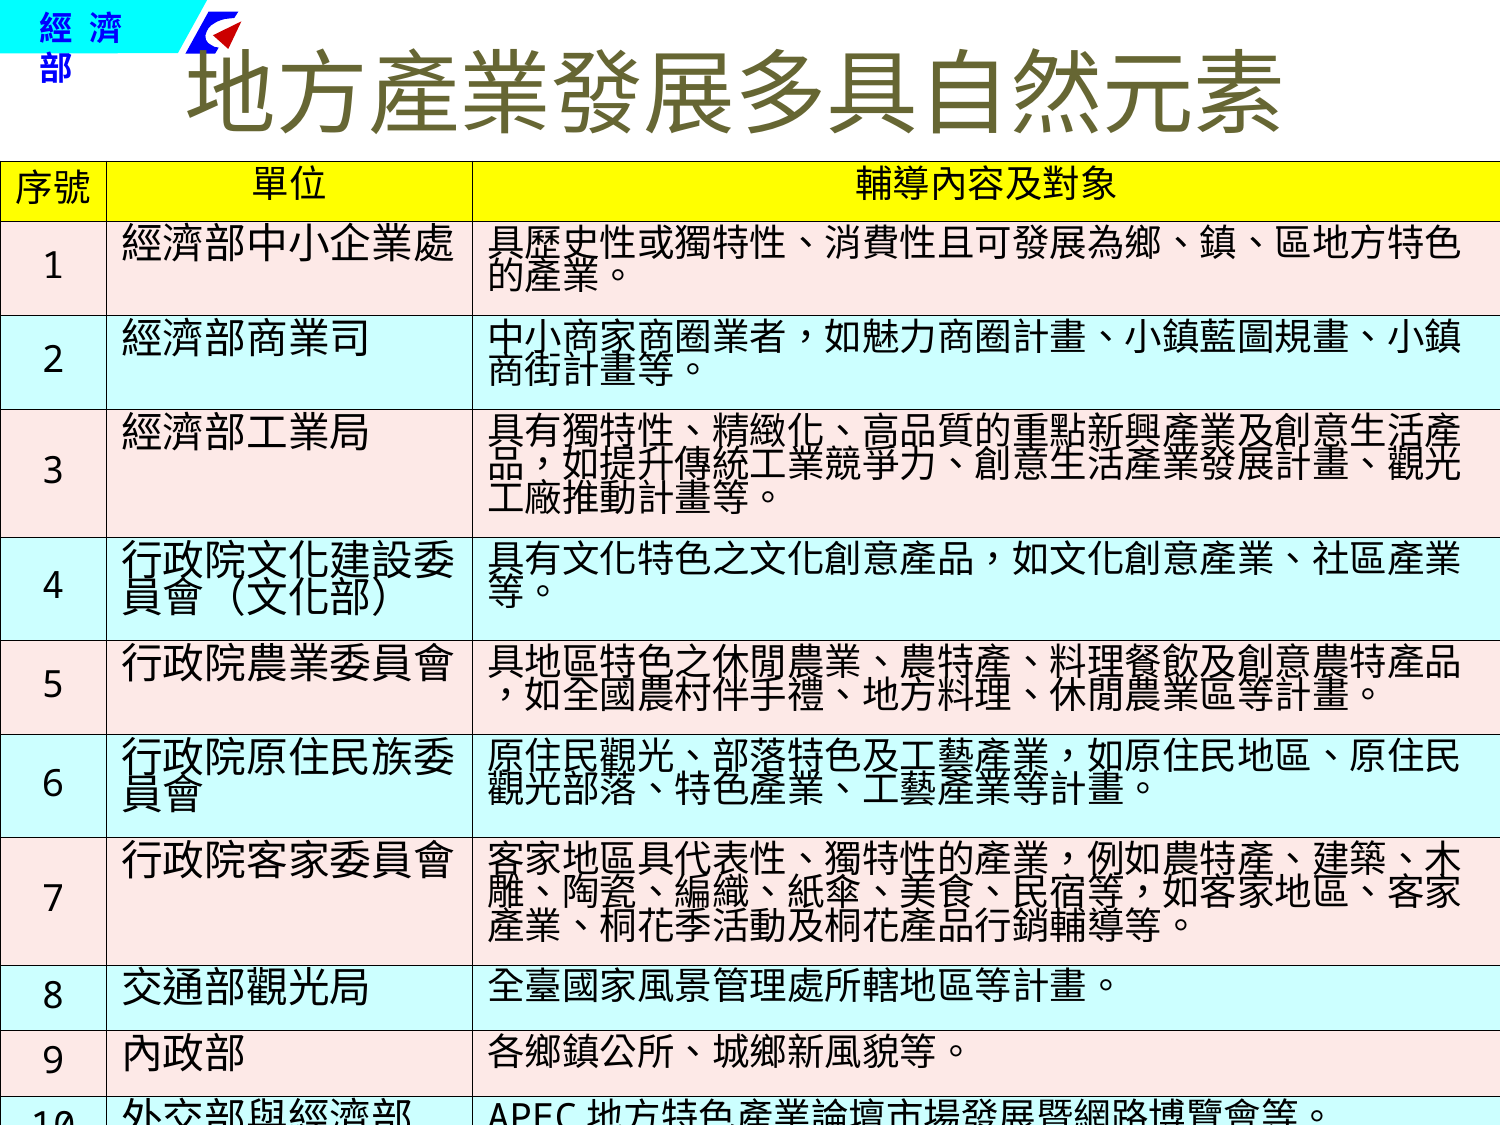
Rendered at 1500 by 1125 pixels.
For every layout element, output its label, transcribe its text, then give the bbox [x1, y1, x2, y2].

table_cell APEC地方特色產業論壇市場發展暨網路博覽會等。 [473, 1097, 1500, 1125]
table_cell 經濟部中小企業處 [107, 222, 472, 315]
table_cell 具有獨特性、精緻化、高品質的重點新興產業及創意生活產品，如提升傳統工業競爭力、創意生活產業發展計畫、觀光工廠推動計畫等。 [473, 410, 1500, 537]
table_cell 外交部與經濟部 [107, 1097, 472, 1125]
table_header 輔導內容及對象 [473, 162, 1500, 221]
table_cell 行政院原住民族委員會 [107, 735, 472, 837]
table_cell 3 [1, 410, 106, 537]
table_cell 交通部觀光局 [107, 966, 472, 1030]
table_cell 內政部 [107, 1031, 472, 1096]
table_cell 外交部與經濟部 [233, 1103, 240, 1125]
table_cell 1 [1, 222, 106, 315]
table_cell 9 [1, 1031, 106, 1096]
table_cell 具歷史性或獨特性、消費性且可發展為鄉、鎮、區地方特色的產業。 [473, 222, 1500, 315]
table_cell 各鄉鎮公所、城鄉新風貌等。 [473, 1031, 1500, 1096]
table_cell 行政院文化建設委員會（文化部） [107, 538, 472, 640]
table_cell 7 [1, 838, 106, 965]
table_cell 原住民觀光、部落特色及工藝產業，如原住民地區、原住民觀光部落、特色產業、工藝產業等計畫。 [473, 735, 1500, 837]
text_box 地方產業發展多具自然元素 [59, 32, 1412, 147]
table_cell 8 [1, 966, 106, 1030]
table_cell 10 [58, 1114, 68, 1125]
table_cell 中小商家商圈業者，如魅力商圈計畫、小鎮藍圖規畫、小鎮商街計畫等。 [473, 316, 1500, 409]
table_header 序號 [1, 162, 106, 221]
table_cell 4 [1, 538, 106, 640]
table_cell 行政院客家委員會 [107, 838, 472, 965]
table_cell 行政院農業委員會 [107, 641, 472, 734]
table_cell 2 [1, 316, 106, 409]
table_cell 5 [1, 641, 106, 734]
table_cell 10 [1, 1097, 106, 1125]
table_cell 經濟部商業司 [107, 316, 472, 409]
table_cell 經濟部工業局 [107, 410, 472, 537]
table_cell 客家地區具代表性、獨特性的產業，例如農特產、建築、木雕、陶瓷、編織、紙傘、美食、民宿等，如客家地區、客家產業、桐花季活動及桐花產品行銷輔導等。 [473, 838, 1500, 965]
table_cell 具有文化特色之文化創意產品，如文化創意產業、社區產業等。 [473, 538, 1500, 640]
table_cell 全臺國家風景管理處所轄地區等計畫。 [473, 966, 1500, 1030]
table_cell 具地區特色之休閒農業、農特產、料理餐飲及創意農特產品，如全國農村伴手禮、地方料理、休閒農業區等計畫。 [473, 641, 1500, 734]
table_cell 6 [1, 735, 106, 837]
table_cell 外交部與經濟部 [400, 1103, 407, 1125]
table_header 單位 [107, 162, 472, 221]
